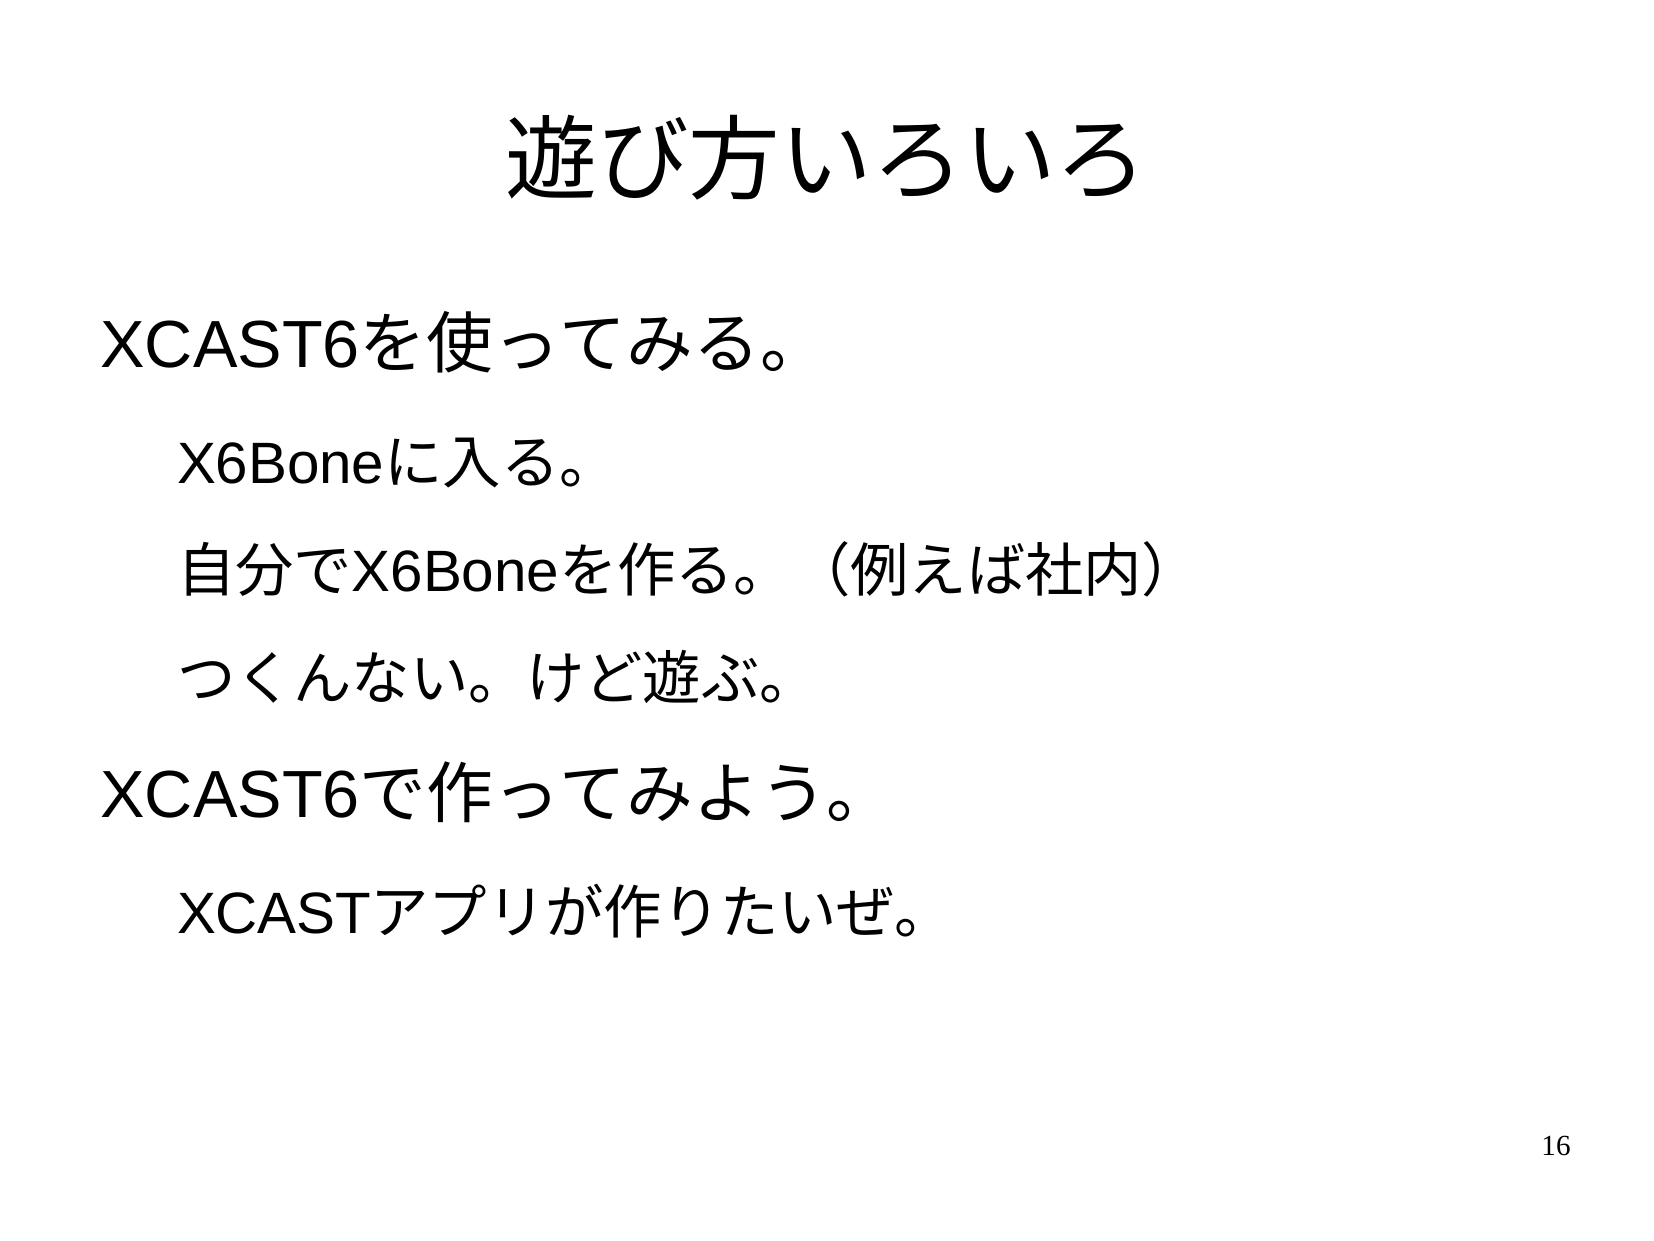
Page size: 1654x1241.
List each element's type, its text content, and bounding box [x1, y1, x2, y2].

title 遊び方いろいろ [82, 49, 1571, 257]
list XCAST6を使ってみる。 X6Boneに入る。 自分でX6Boneを作る。（例えば社内） つくんない。けど遊ぶ。 XCAST6で作ってみよう。 XCASTアプリが作りたいぜ。 [82, 290, 1571, 1109]
